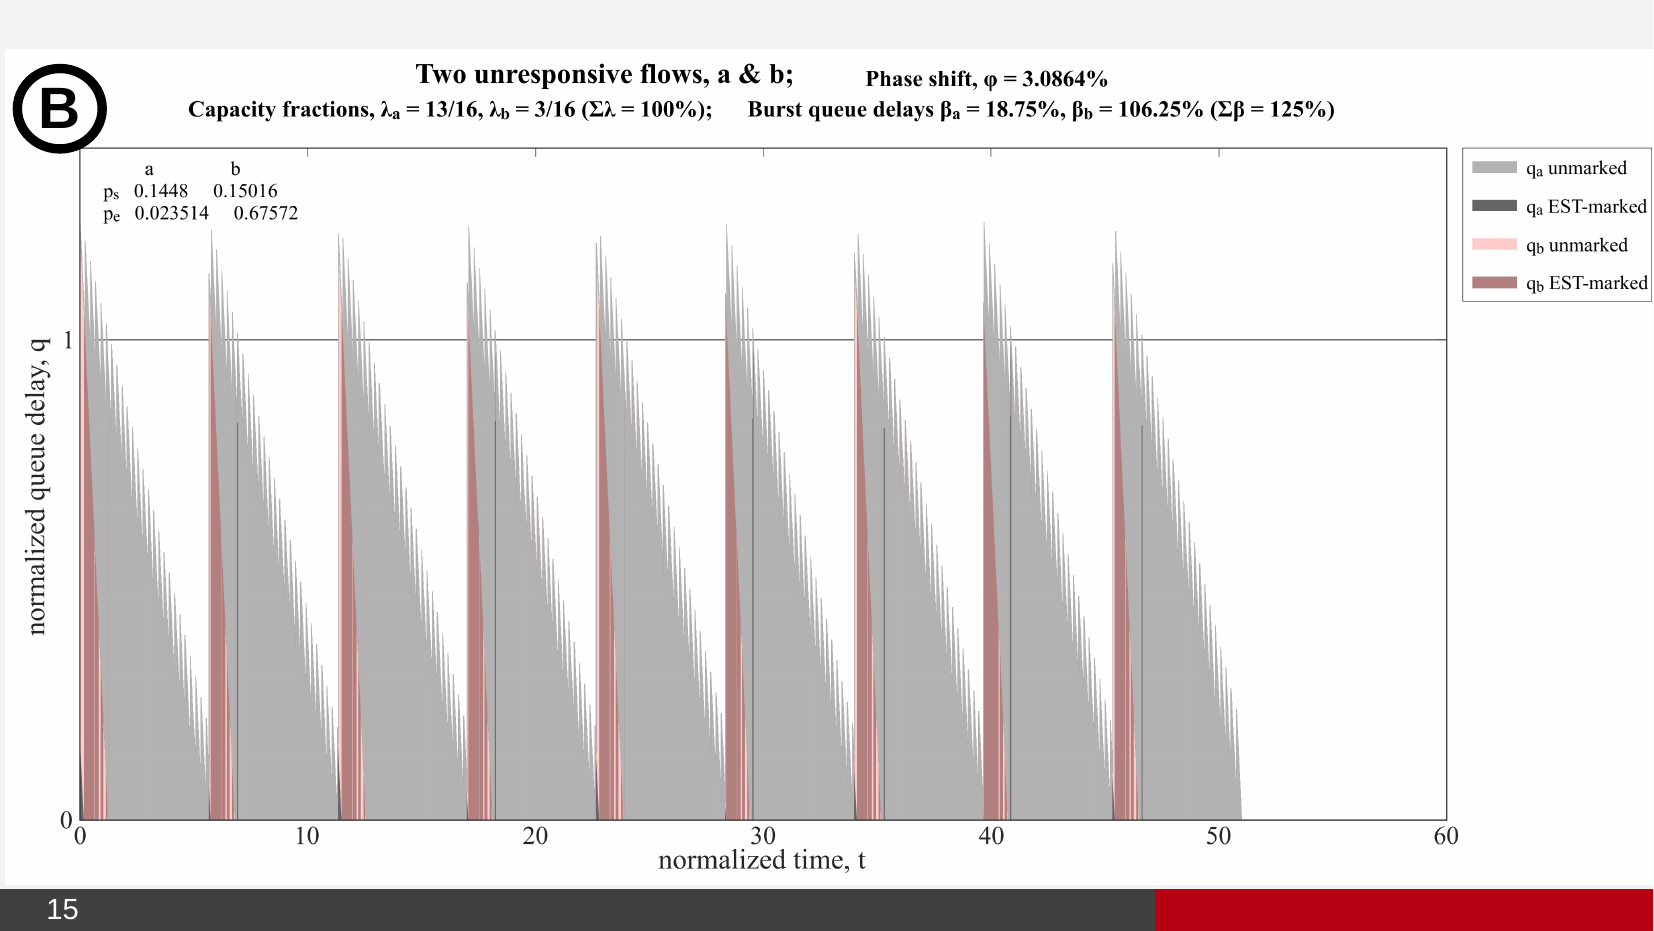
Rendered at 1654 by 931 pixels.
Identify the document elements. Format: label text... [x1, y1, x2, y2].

text_box B [17, 68, 103, 149]
picture [5, 49, 1654, 885]
